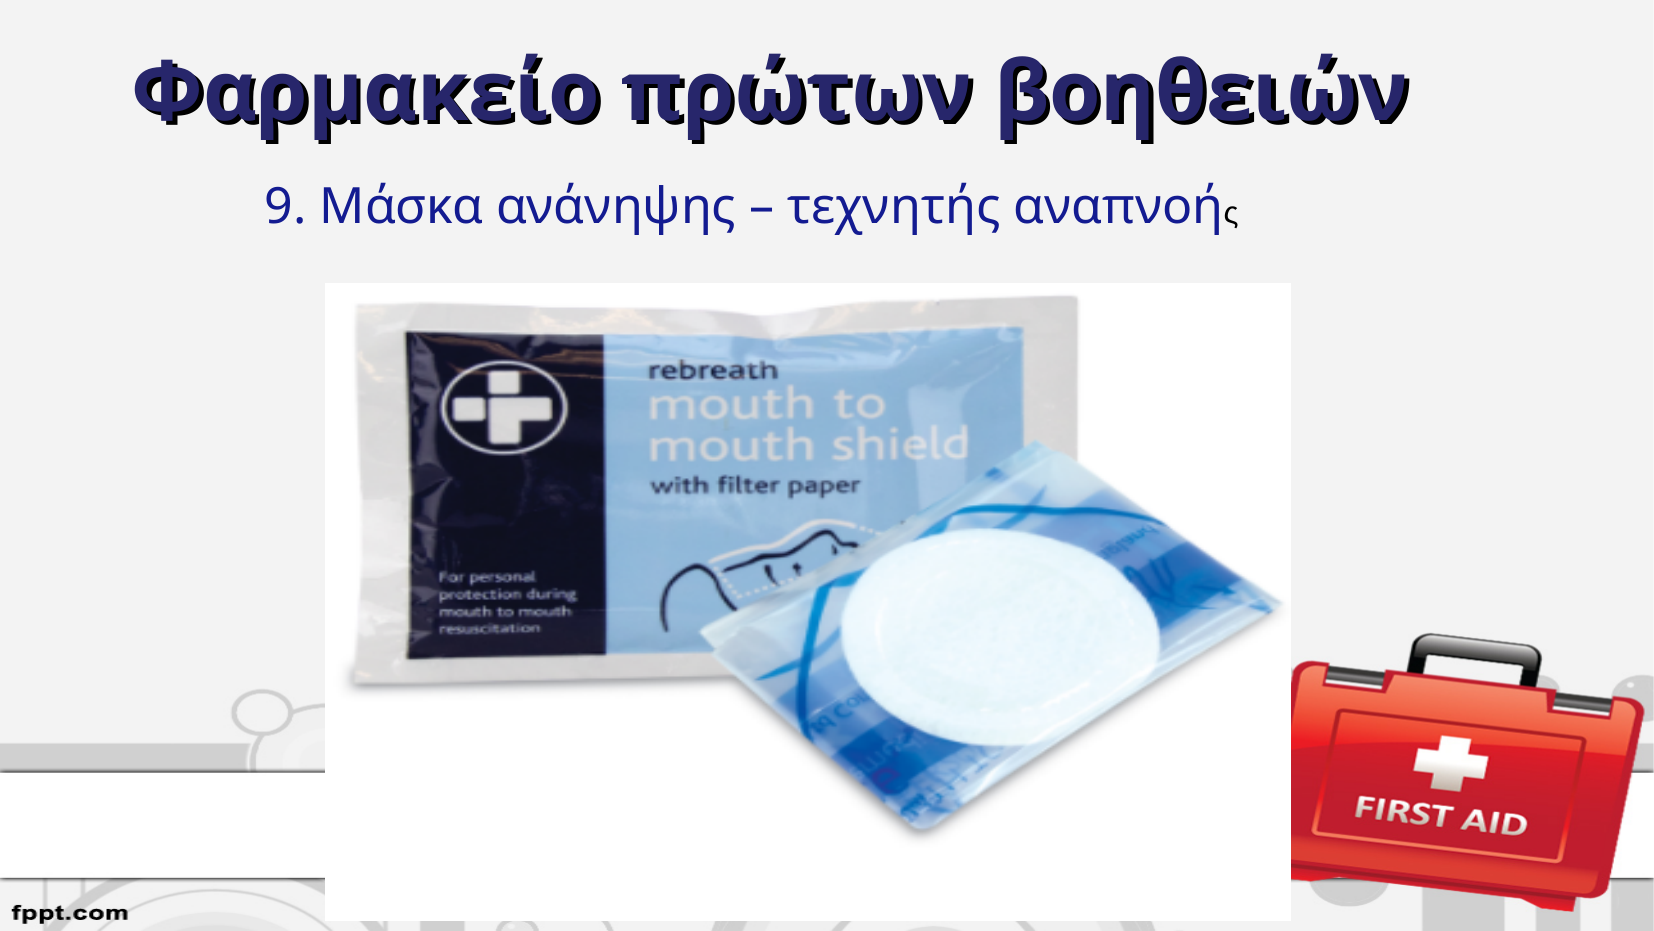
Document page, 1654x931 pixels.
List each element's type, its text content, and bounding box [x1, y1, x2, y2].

text_box Φαρμακείο πρώτων βοηθειών [116, 29, 1585, 125]
text_box 9. Μάσκα ανάνηψης – τεχνητής αναπνοής [250, 166, 1459, 228]
picture [0, 0, 1654, 931]
text_box Φαρμακείο πρώτων βοηθειών [1017, 70, 1033, 111]
